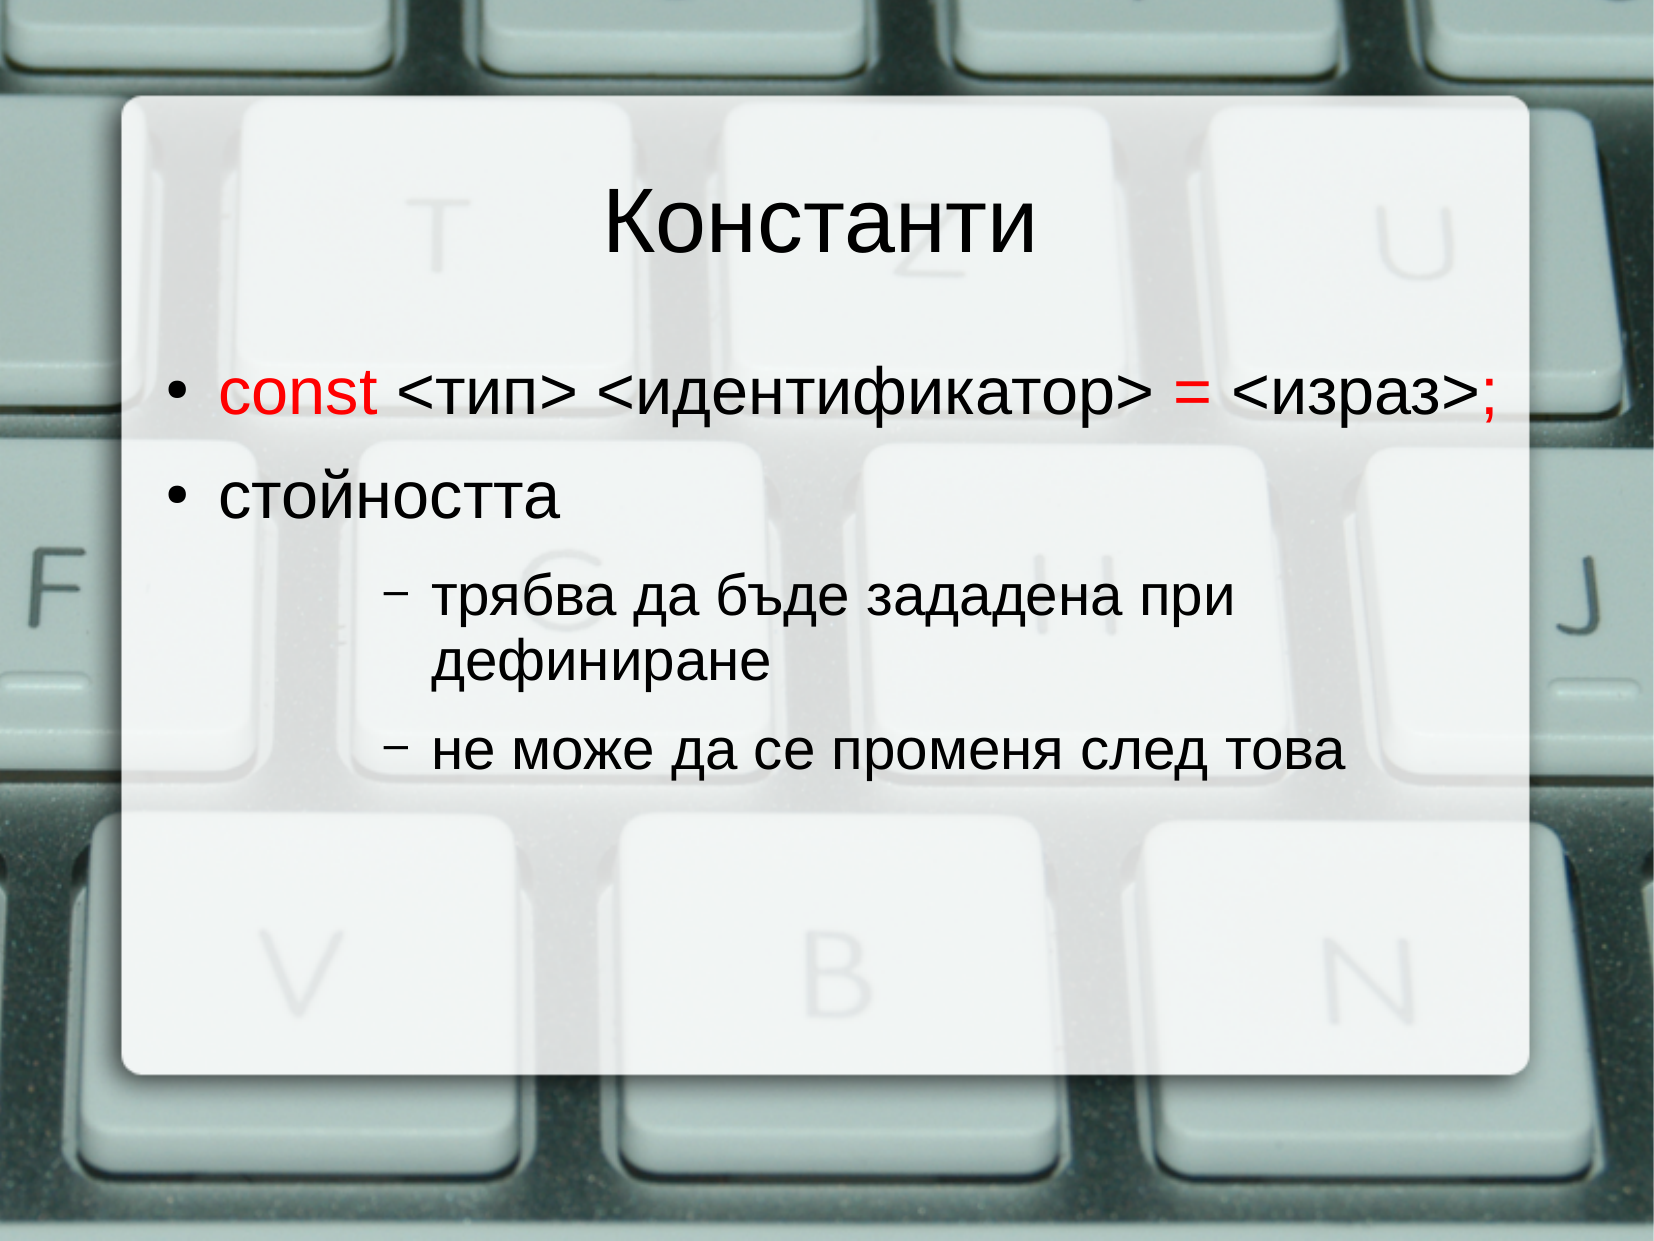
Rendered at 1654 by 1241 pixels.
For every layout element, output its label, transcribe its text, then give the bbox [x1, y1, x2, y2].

title Константи [135, 117, 1506, 325]
picture [0, 0, 1654, 1241]
list const <тип> <идентификатор> = <израз>; стойността трябва да бъде зададена при дефиниране не може да се променя след това [147, 354, 1506, 1074]
